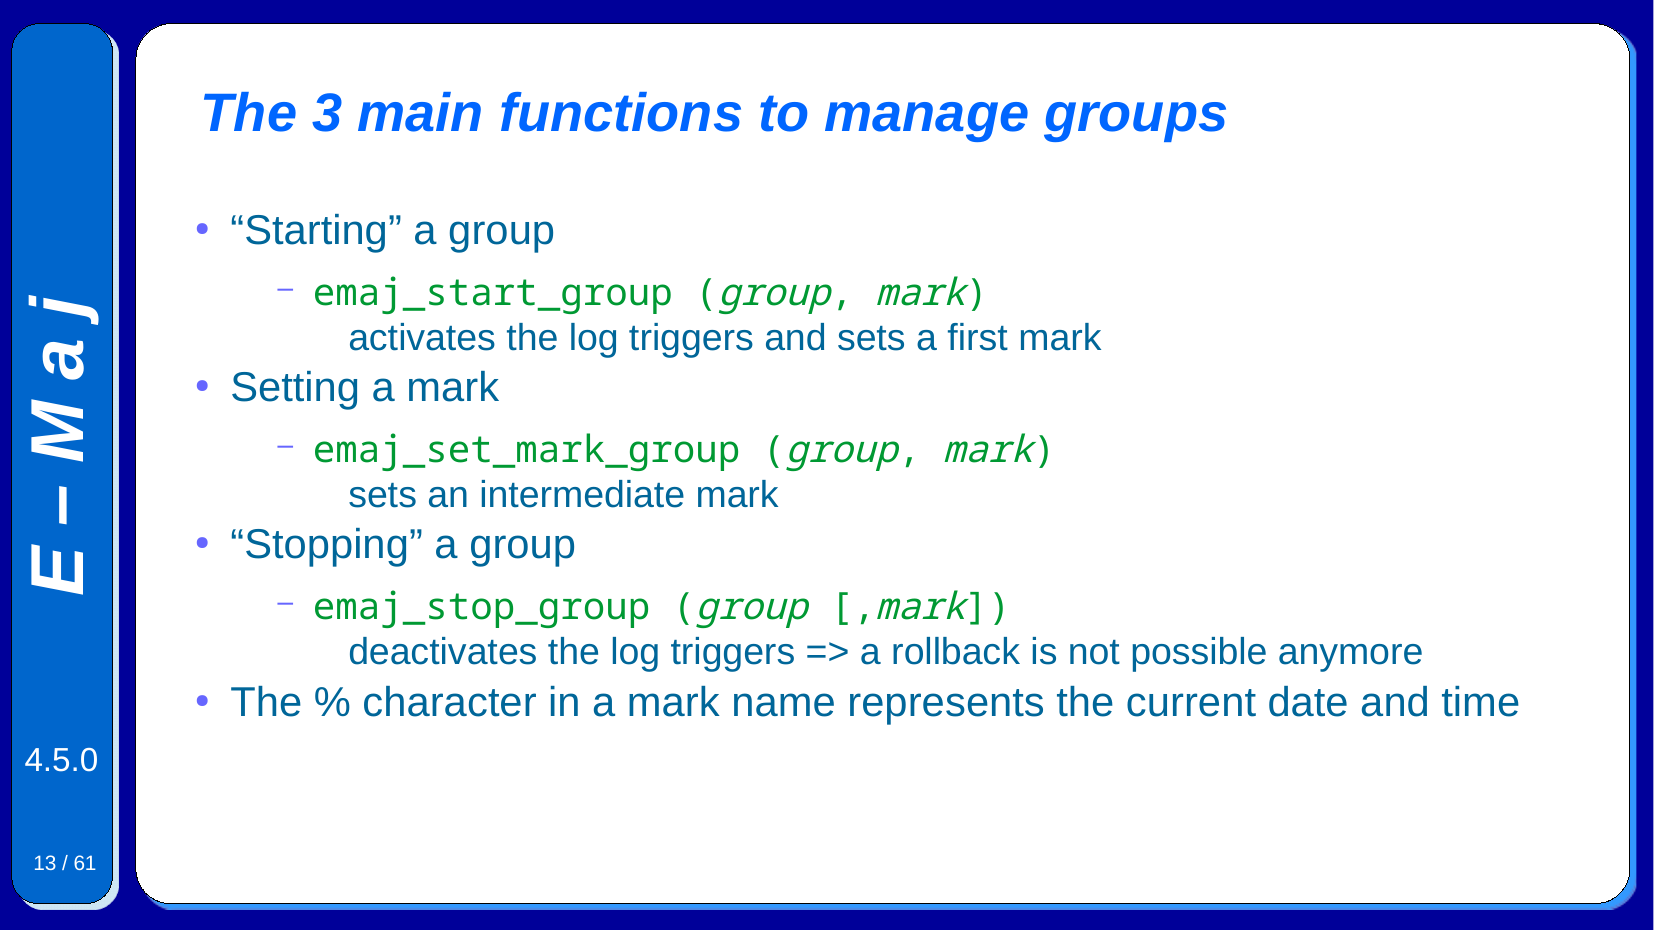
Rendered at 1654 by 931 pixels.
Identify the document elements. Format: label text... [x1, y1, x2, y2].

list “Starting” a group emaj_start_group (group, mark) activates the log triggers and sets a first mark Setting a mark emaj_set_mark_group (group, mark) sets an intermediate mark “Stopping” a group emaj_stop_group (group [,mark]) deactivates the log triggers => a rollback is not possible anymore The % character in a mark name represents the current date and time [177, 206, 1587, 854]
title The 3 main functions to manage groups [200, 34, 1575, 191]
